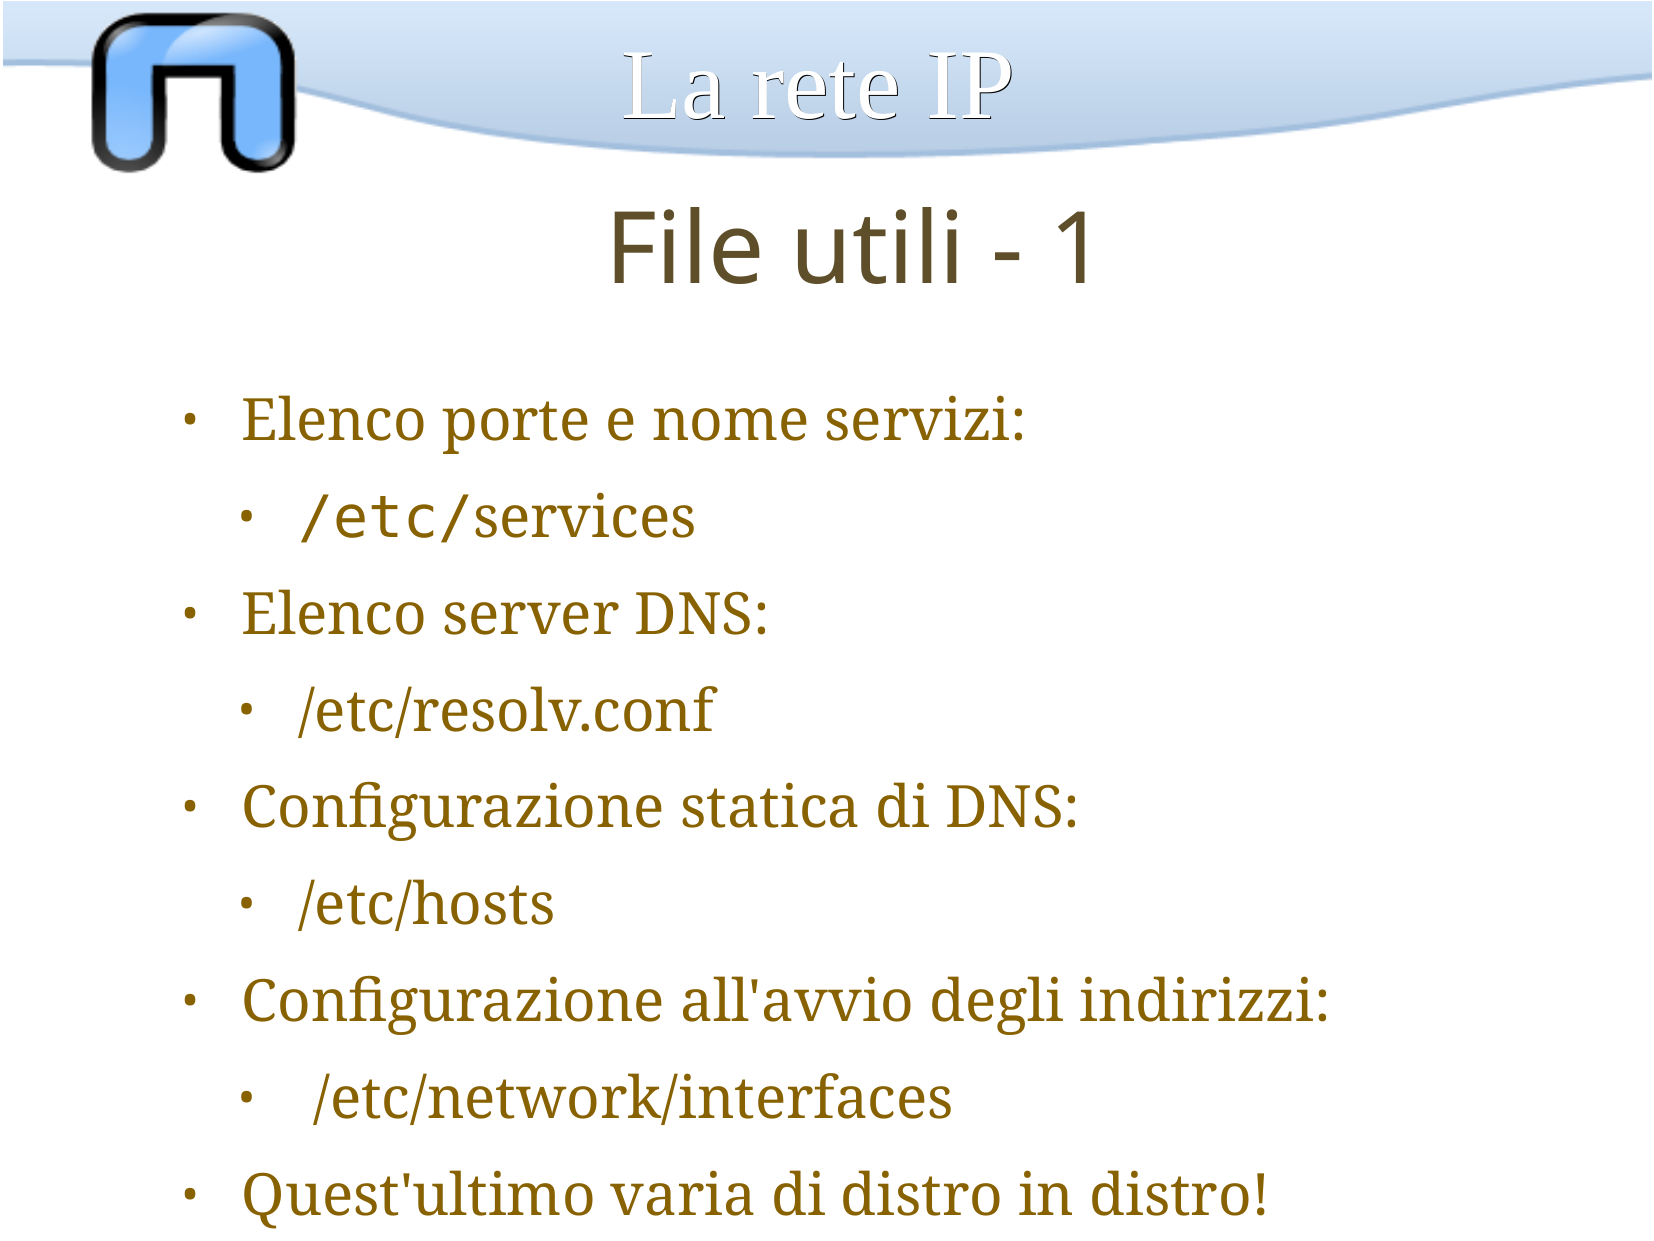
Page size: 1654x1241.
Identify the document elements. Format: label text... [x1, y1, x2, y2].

title File utili - 1 [147, 82, 1565, 408]
text_box La rete IP [573, 29, 1063, 82]
picture [0, 0, 1654, 1241]
list Elenco porte e nome servizi: /etc/services Elenco server DNS: /etc/resolv.conf Configurazione statica di DNS: /etc/hosts Configurazione all'avvio degli indirizzi: /etc/network/interfaces Quest'ultimo varia di distro in distro! [147, 408, 1565, 1241]
